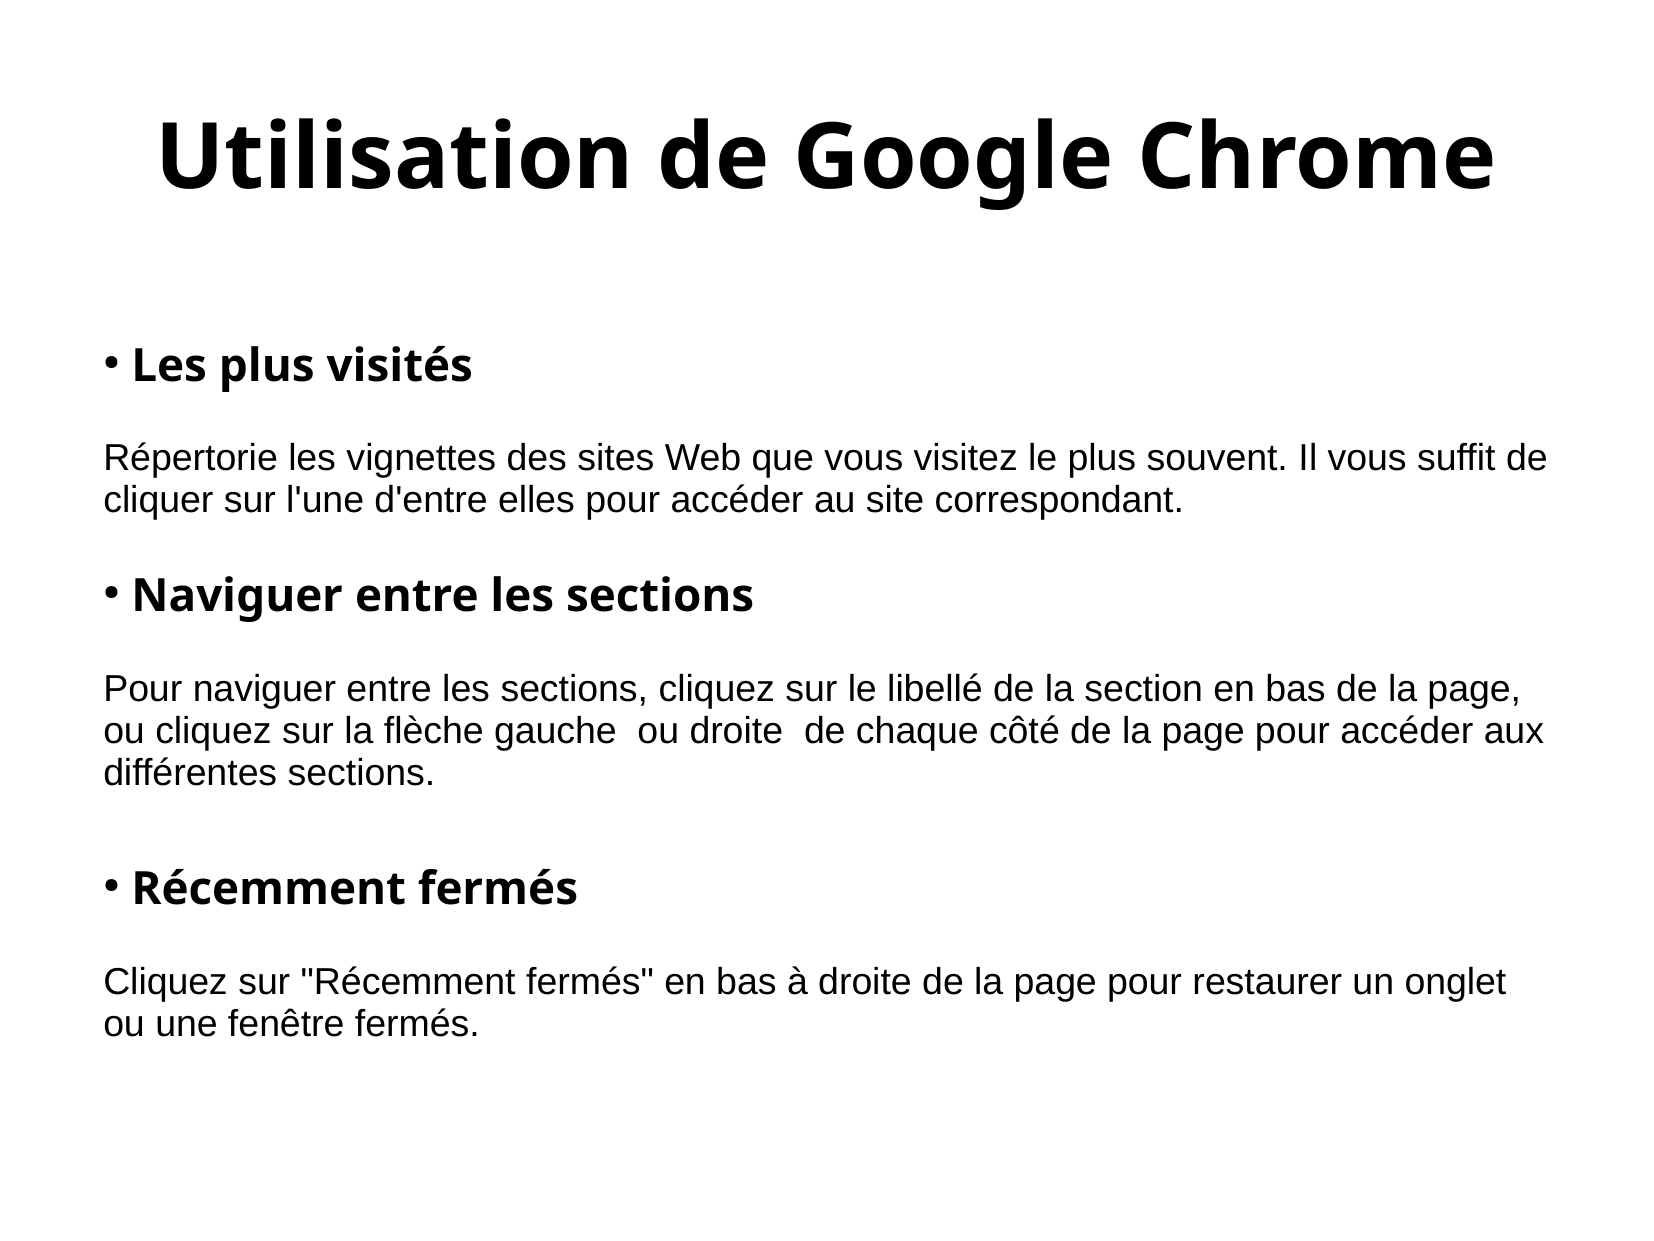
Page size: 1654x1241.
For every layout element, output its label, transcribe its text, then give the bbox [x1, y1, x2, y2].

text_box Les plus visités Répertorie les vignettes des sites Web que vous visitez le plus souvent. Il vous suffit de cliquer sur l'une d'entre elles pour accéder au site correspondant. Naviguer entre les sections Pour naviguer entre les sections, cliquez sur le libellé de la section en bas de la page, ou cliquez sur la flèche gauche ou droite de chaque côté de la page pour accéder aux différentes sections. Récemment fermés Cliquez sur "Récemment fermés" en bas à droite de la page pour restaurer un onglet ou une fenêtre fermés. [88, 324, 1565, 1058]
title Utilisation de Google Chrome [82, 56, 1571, 250]
